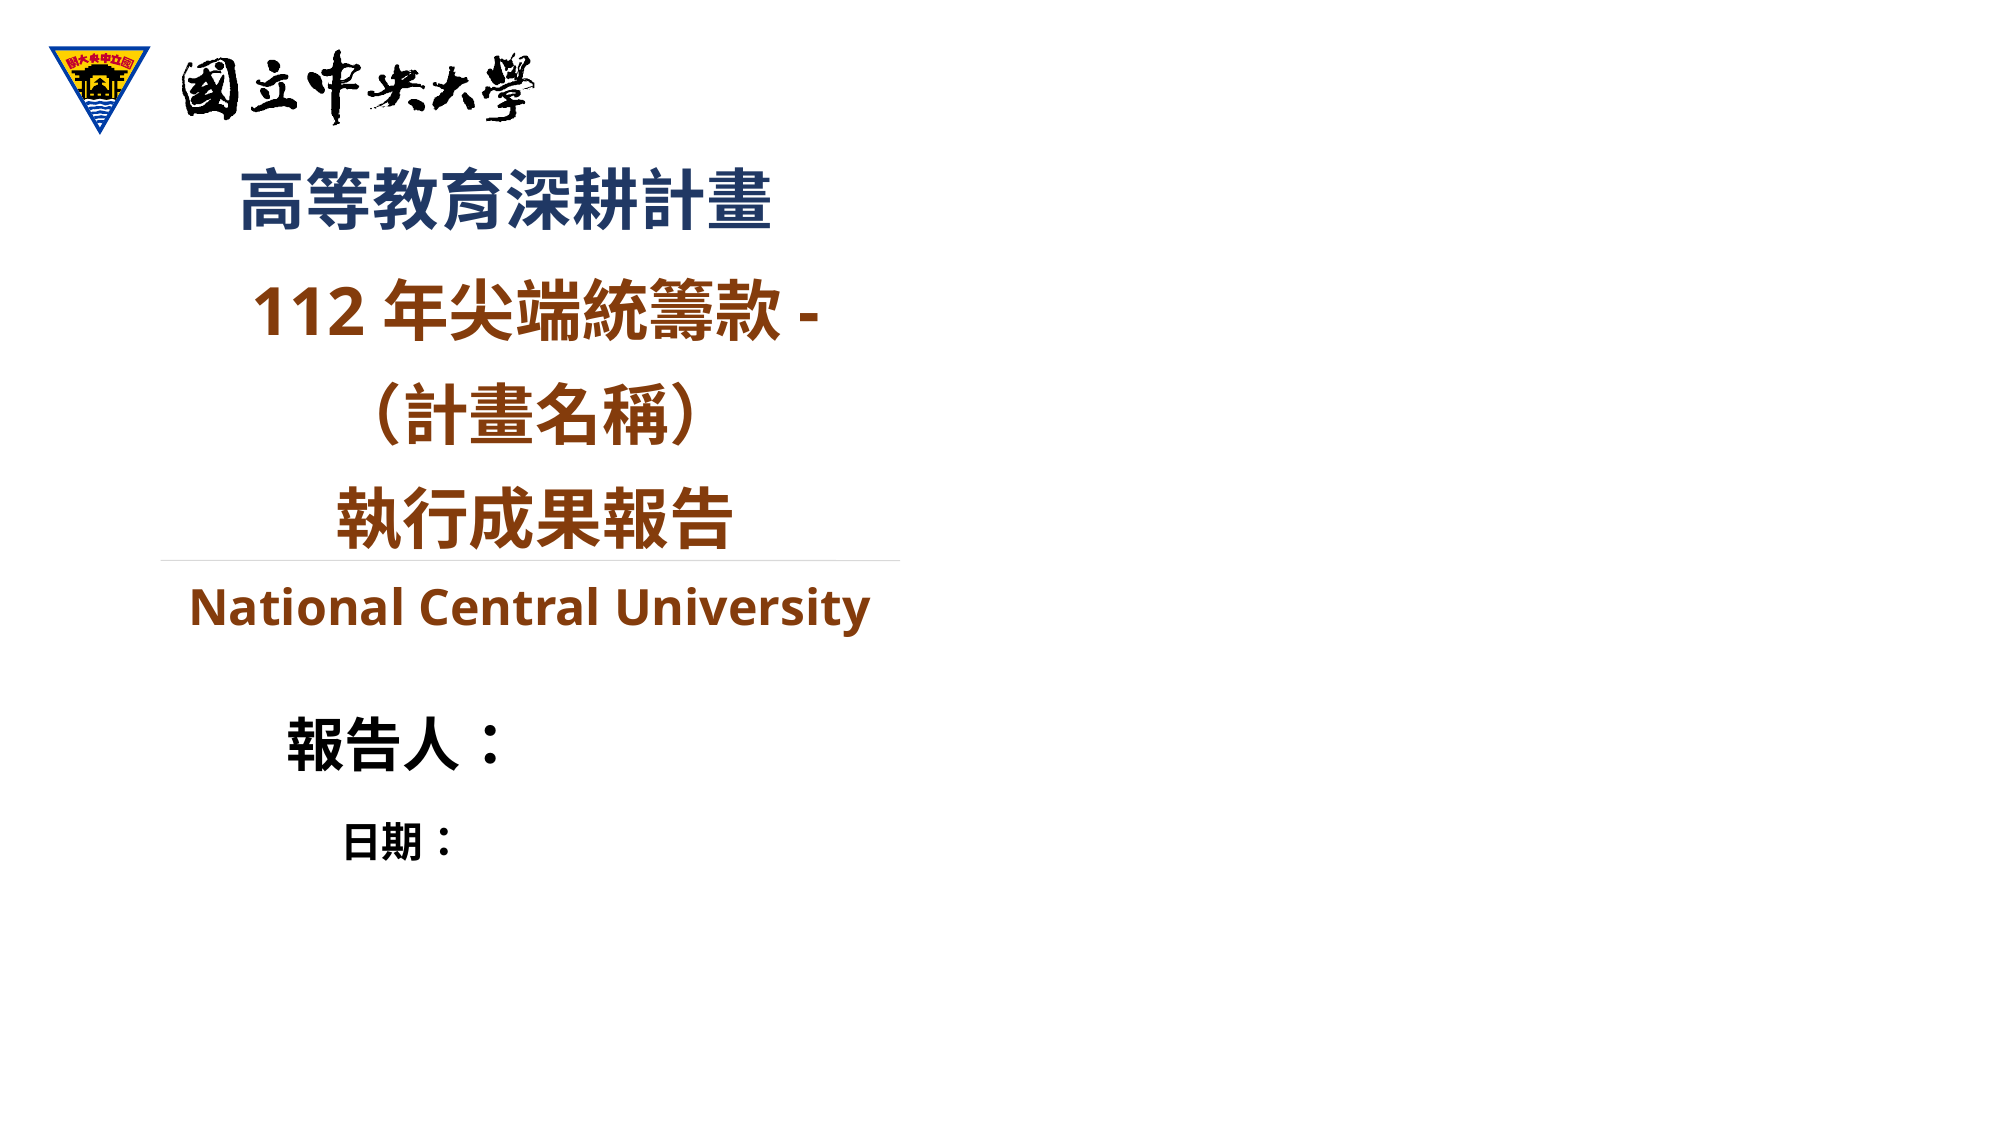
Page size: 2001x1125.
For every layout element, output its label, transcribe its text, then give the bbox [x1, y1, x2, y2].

text_box 報告人： 日期： [269, 679, 536, 876]
text_box 高等教育深耕計畫 [140, 158, 871, 238]
text_box 112年尖端統籌款- （計畫名稱） 執行成果報告 [121, 245, 950, 557]
picture [47, 46, 536, 135]
text_box National Central University [172, 575, 887, 636]
